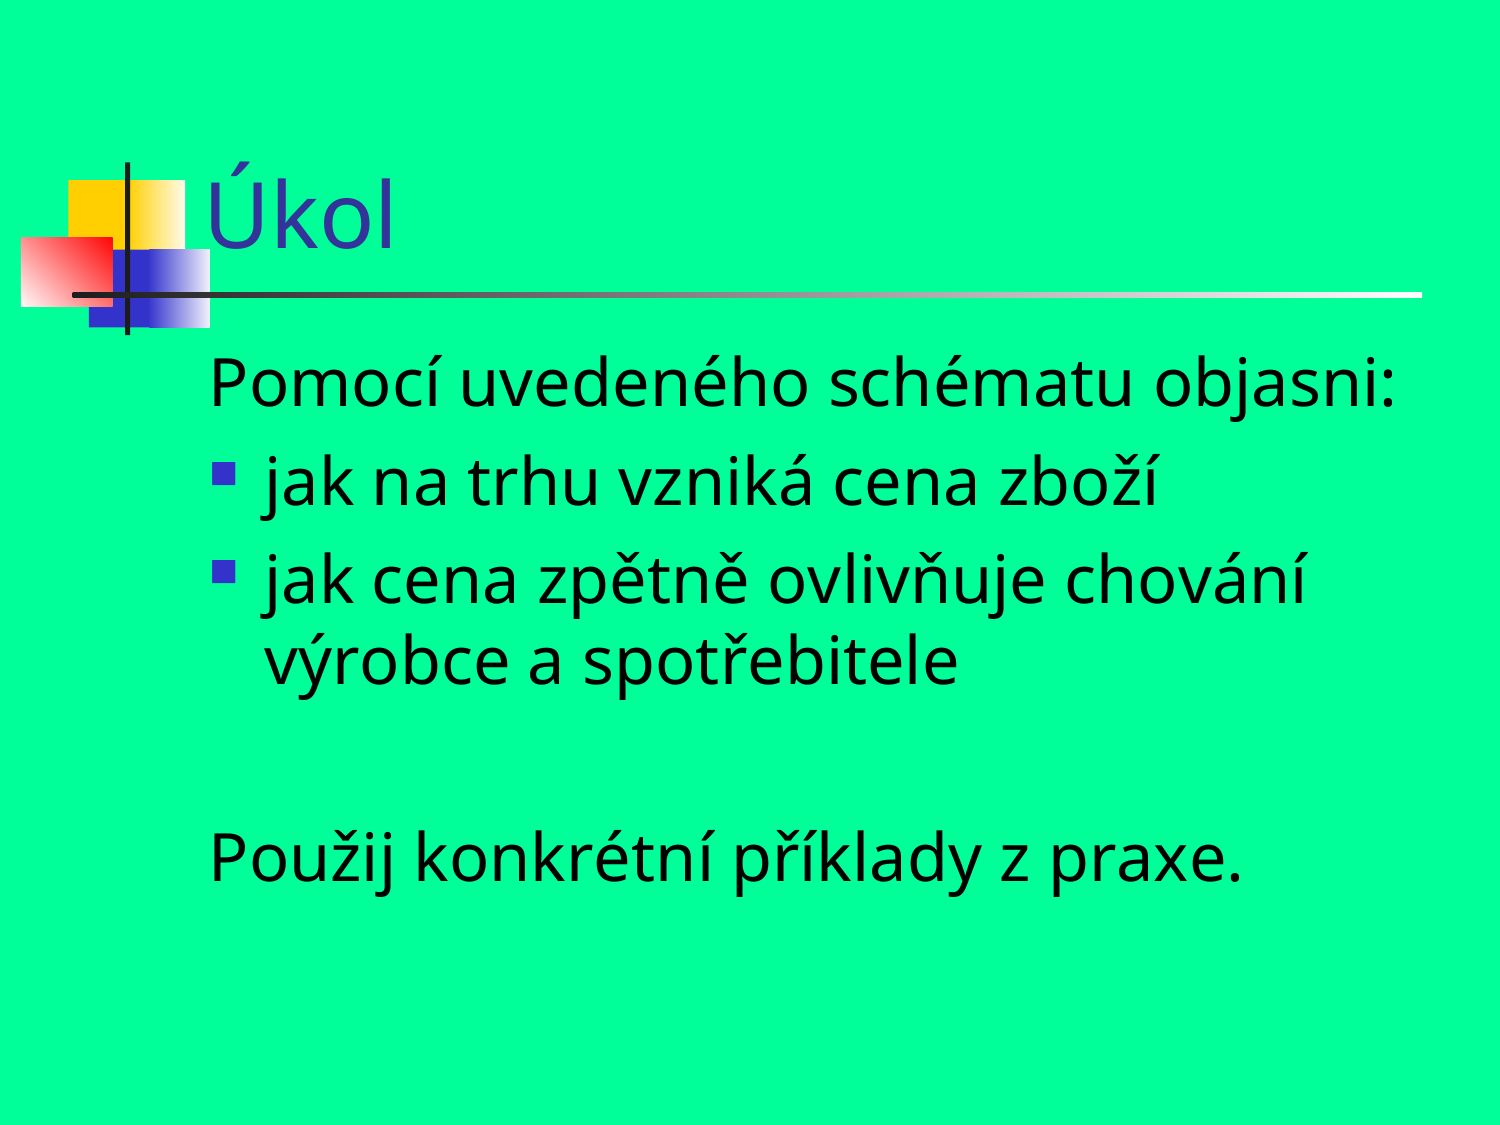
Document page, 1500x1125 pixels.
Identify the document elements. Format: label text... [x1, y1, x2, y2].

title Úkol [188, 35, 1467, 276]
list Pomocí uvedeného schématu objasni: jak na trhu vzniká cena zboží jak cena zpětně ovlivňuje chování výrobce a spotřebitele Použij konkrétní příklady z praxe. [193, 331, 1469, 1032]
